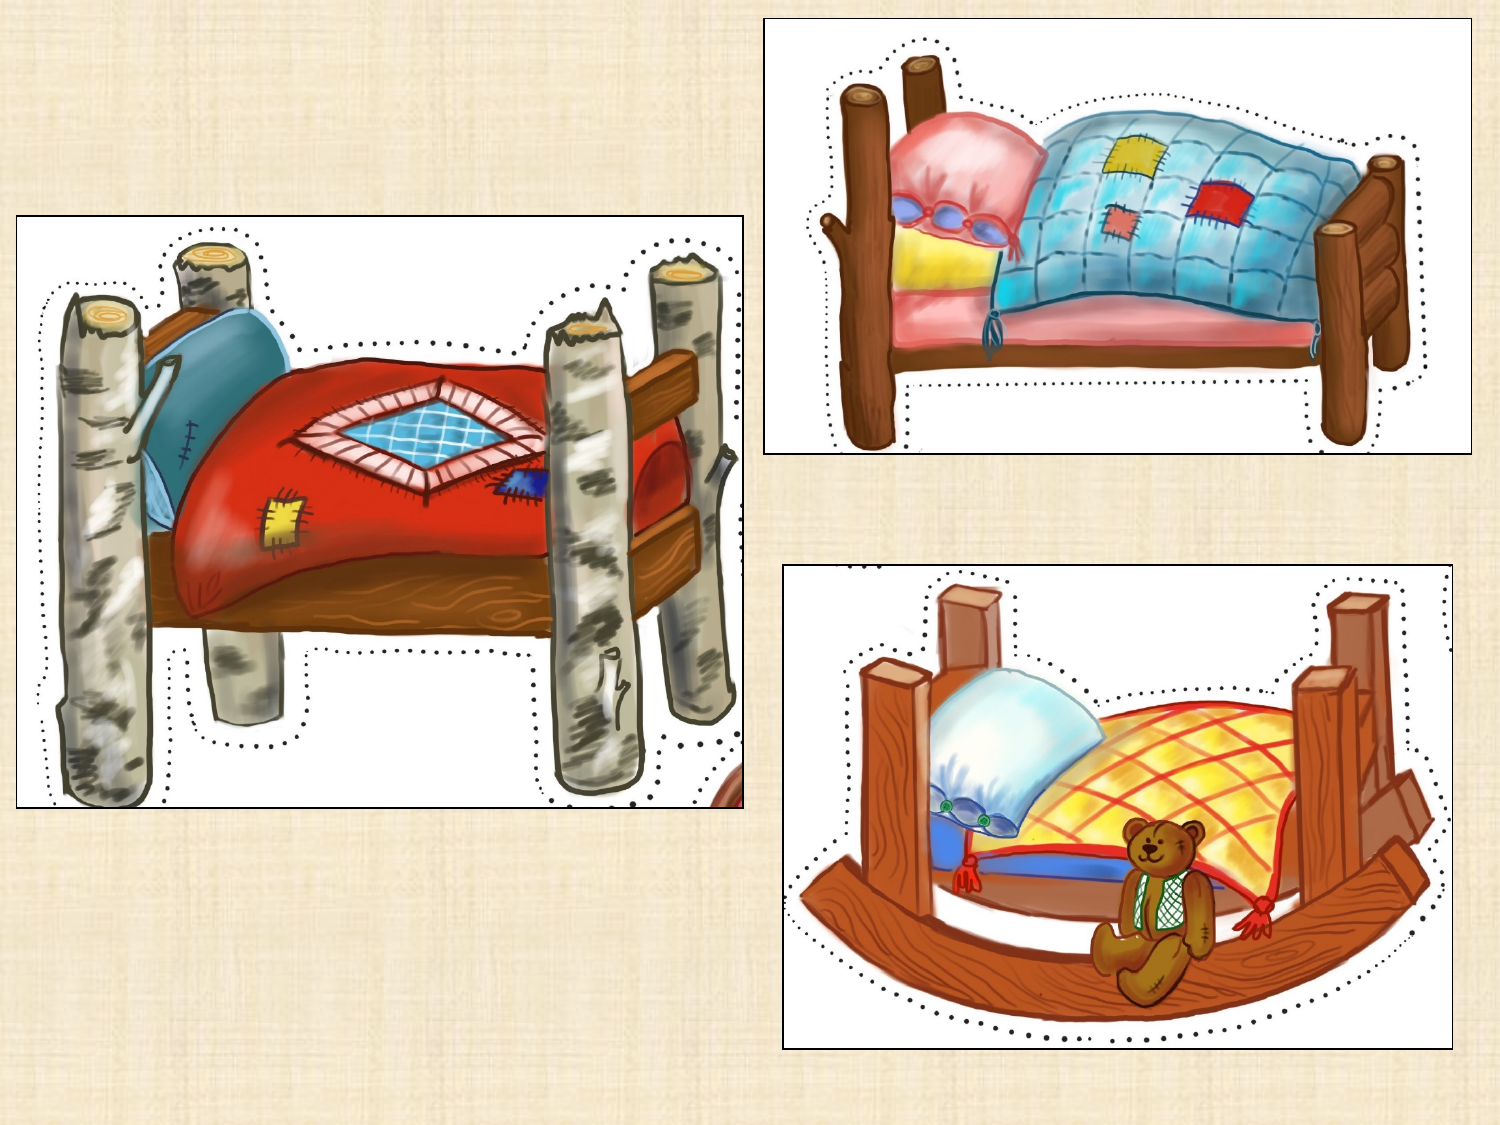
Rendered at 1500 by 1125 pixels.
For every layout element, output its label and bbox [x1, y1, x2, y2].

picture [17, 216, 743, 808]
picture [764, 19, 1471, 454]
picture [783, 565, 1452, 1049]
